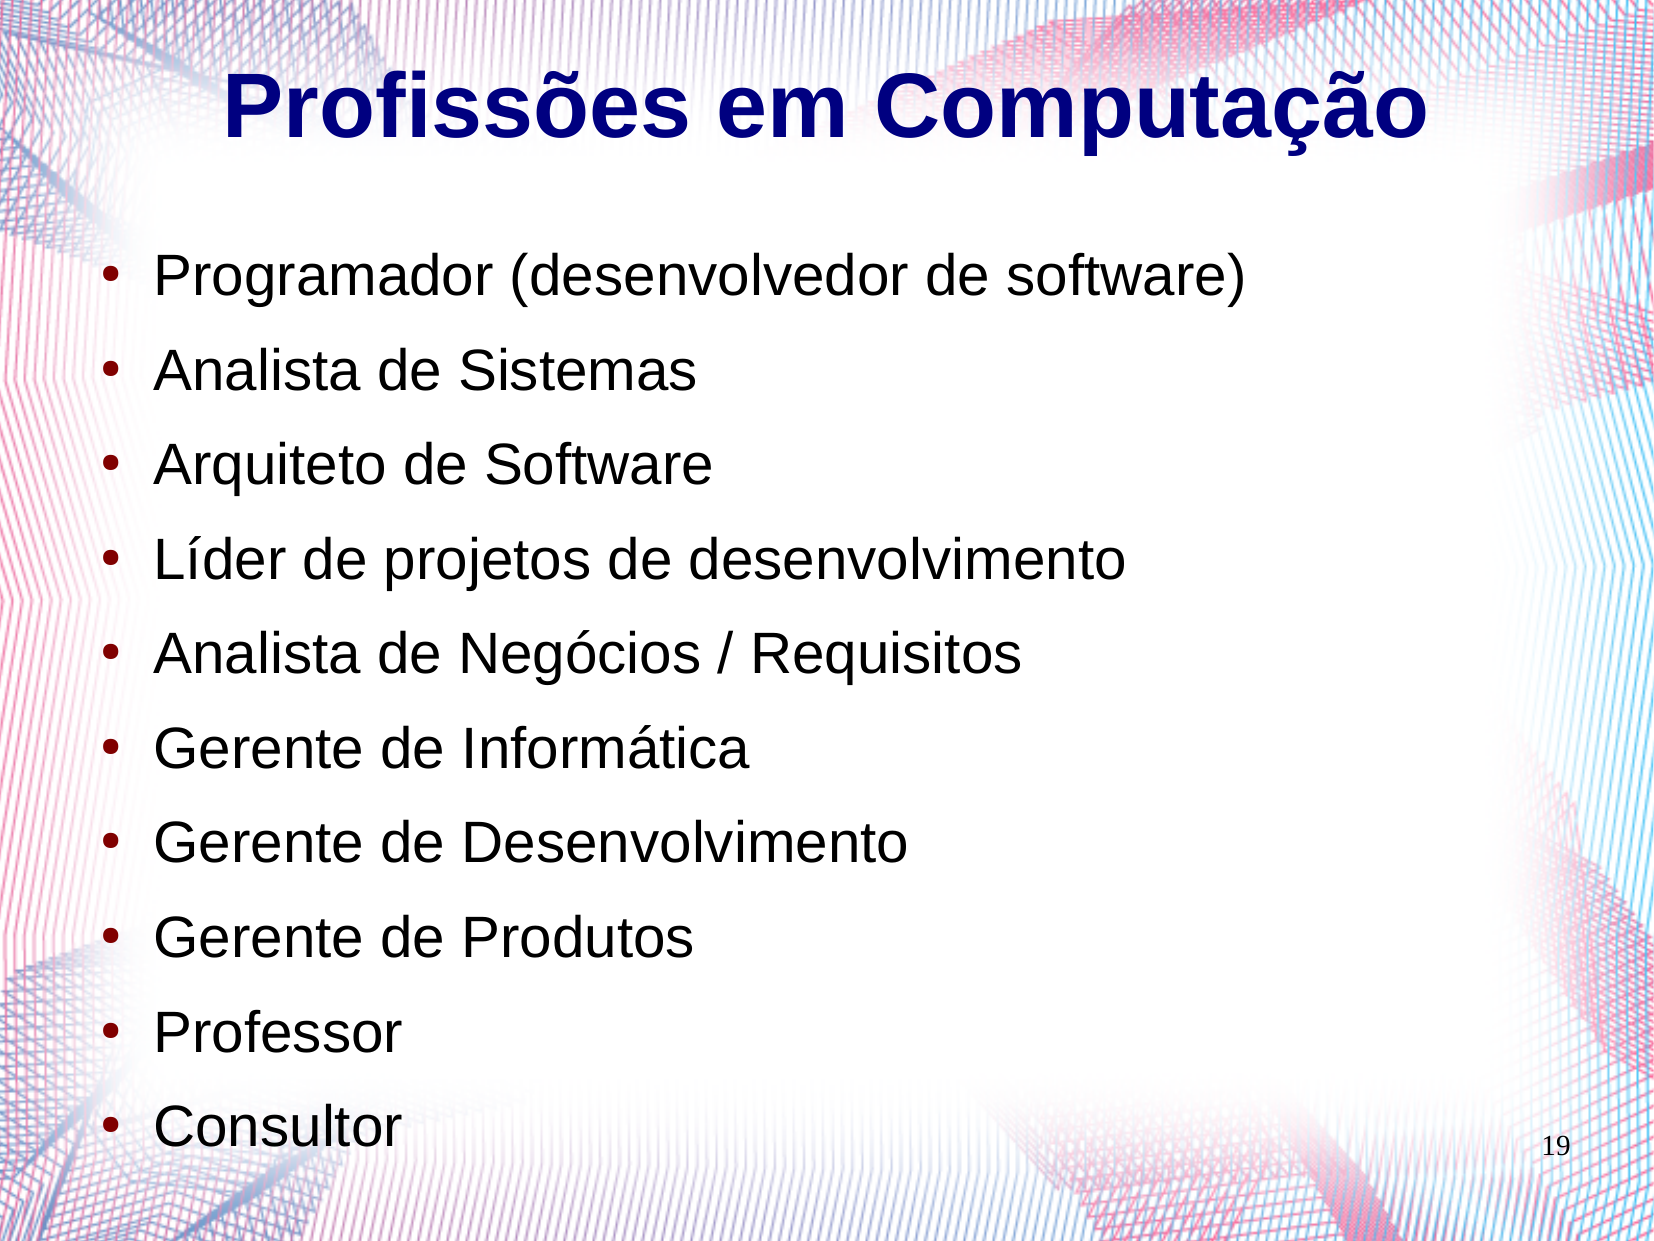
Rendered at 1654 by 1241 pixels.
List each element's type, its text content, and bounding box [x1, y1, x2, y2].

title Profissões em Computação [82, 9, 1571, 202]
picture [0, 0, 1654, 1241]
list Programador (desenvolvedor de software) Analista de Sistemas Arquiteto de Software Líder de projetos de desenvolvimento Analista de Negócios / Requisitos Gerente de Informática Gerente de Desenvolvimento Gerente de Produtos Professor Consultor [82, 242, 1571, 1159]
